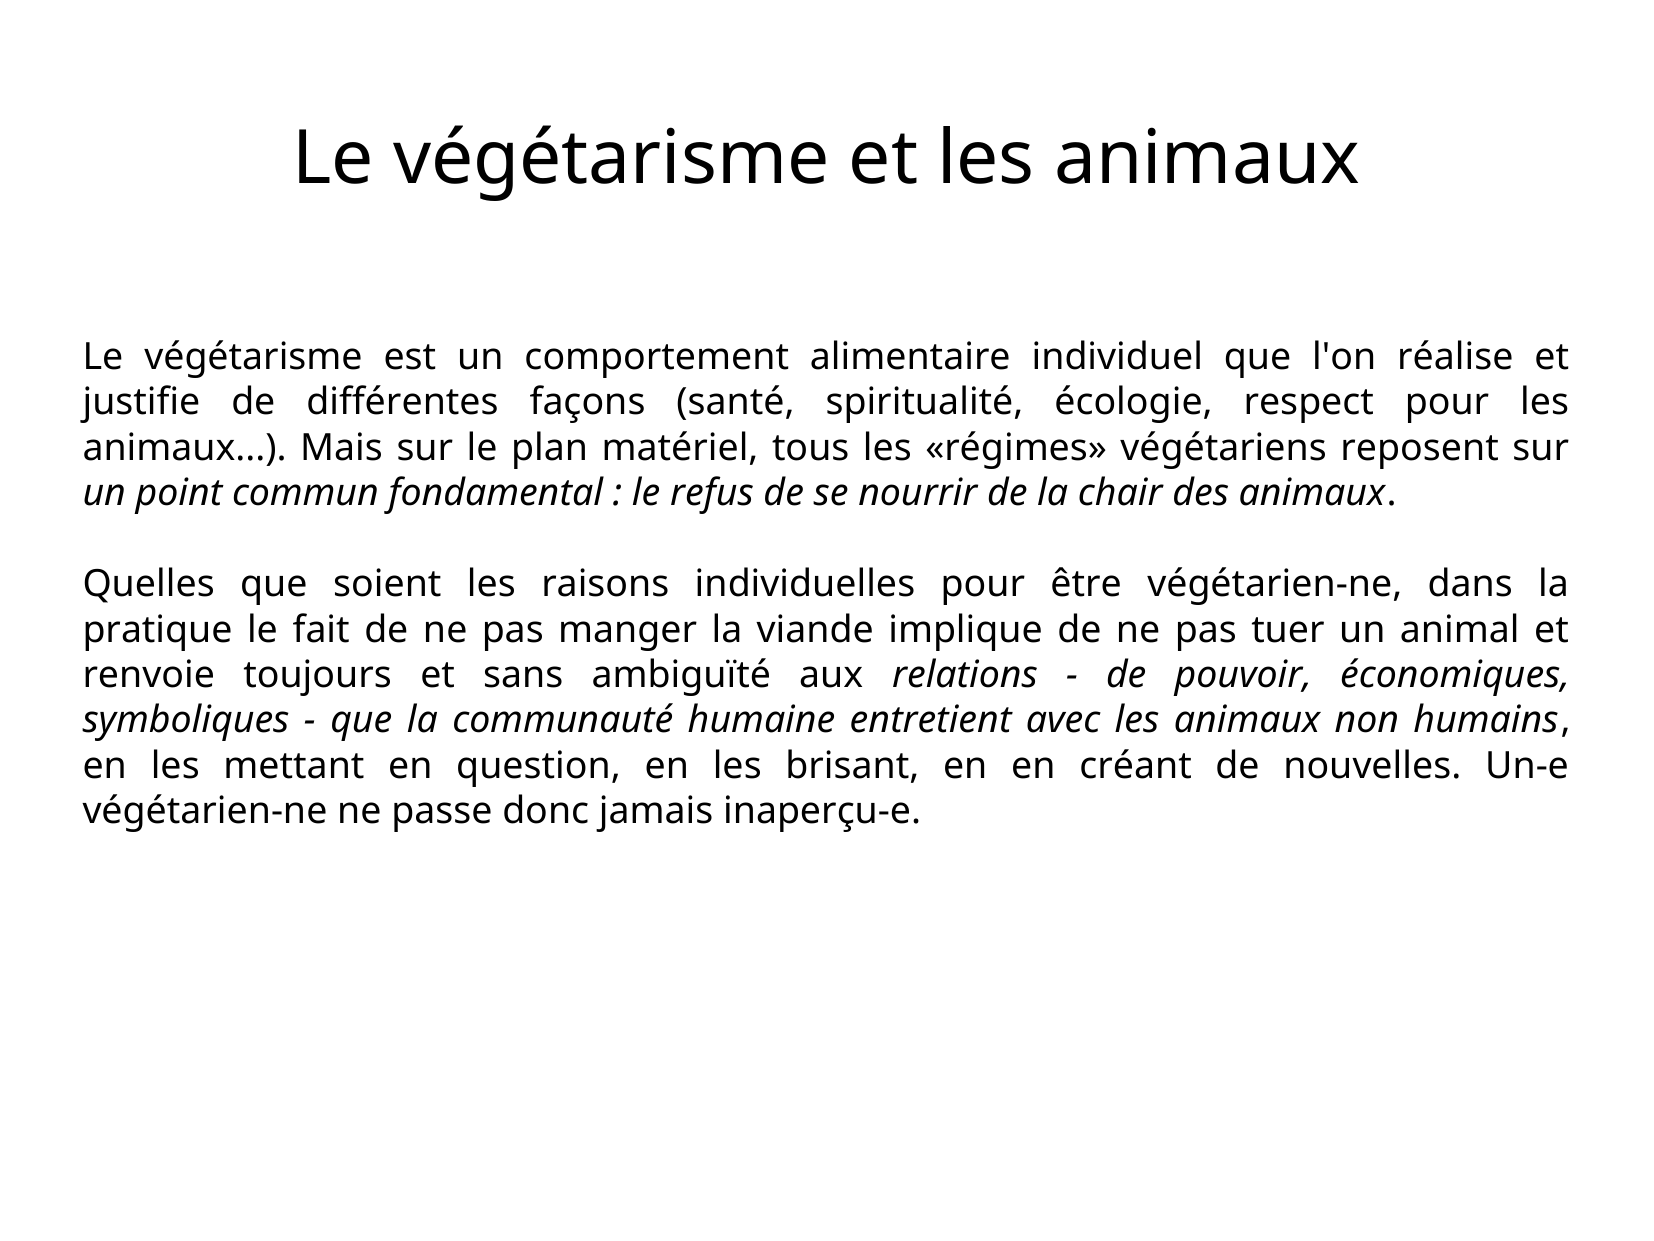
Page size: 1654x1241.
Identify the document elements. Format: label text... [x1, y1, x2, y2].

subtitle Le végétarisme est un comportement alimentaire individuel que l'on réalise et justifie de différentes façons (santé, spiritualité, écologie, respect pour les animaux...). Mais sur le plan matériel, tous les «régimes» végétariens reposent sur un point commun fondamental : le refus de se nourrir de la chair des animaux. Quelles que soient les raisons individuelles pour être végétarien-ne, dans la pratique le fait de ne pas manger la viande implique de ne pas tuer un animal et renvoie toujours et sans ambiguïté aux relations - de pouvoir, économiques, symboliques - que la communauté humaine entretient avec les animaux non humains, en les mettant en question, en les brisant, en en créant de nouvelles. Un-e végétarien-ne ne passe donc jamais inaperçu-e. [82, 172, 1571, 991]
title Le végétarisme et les animaux [82, 49, 1571, 172]
